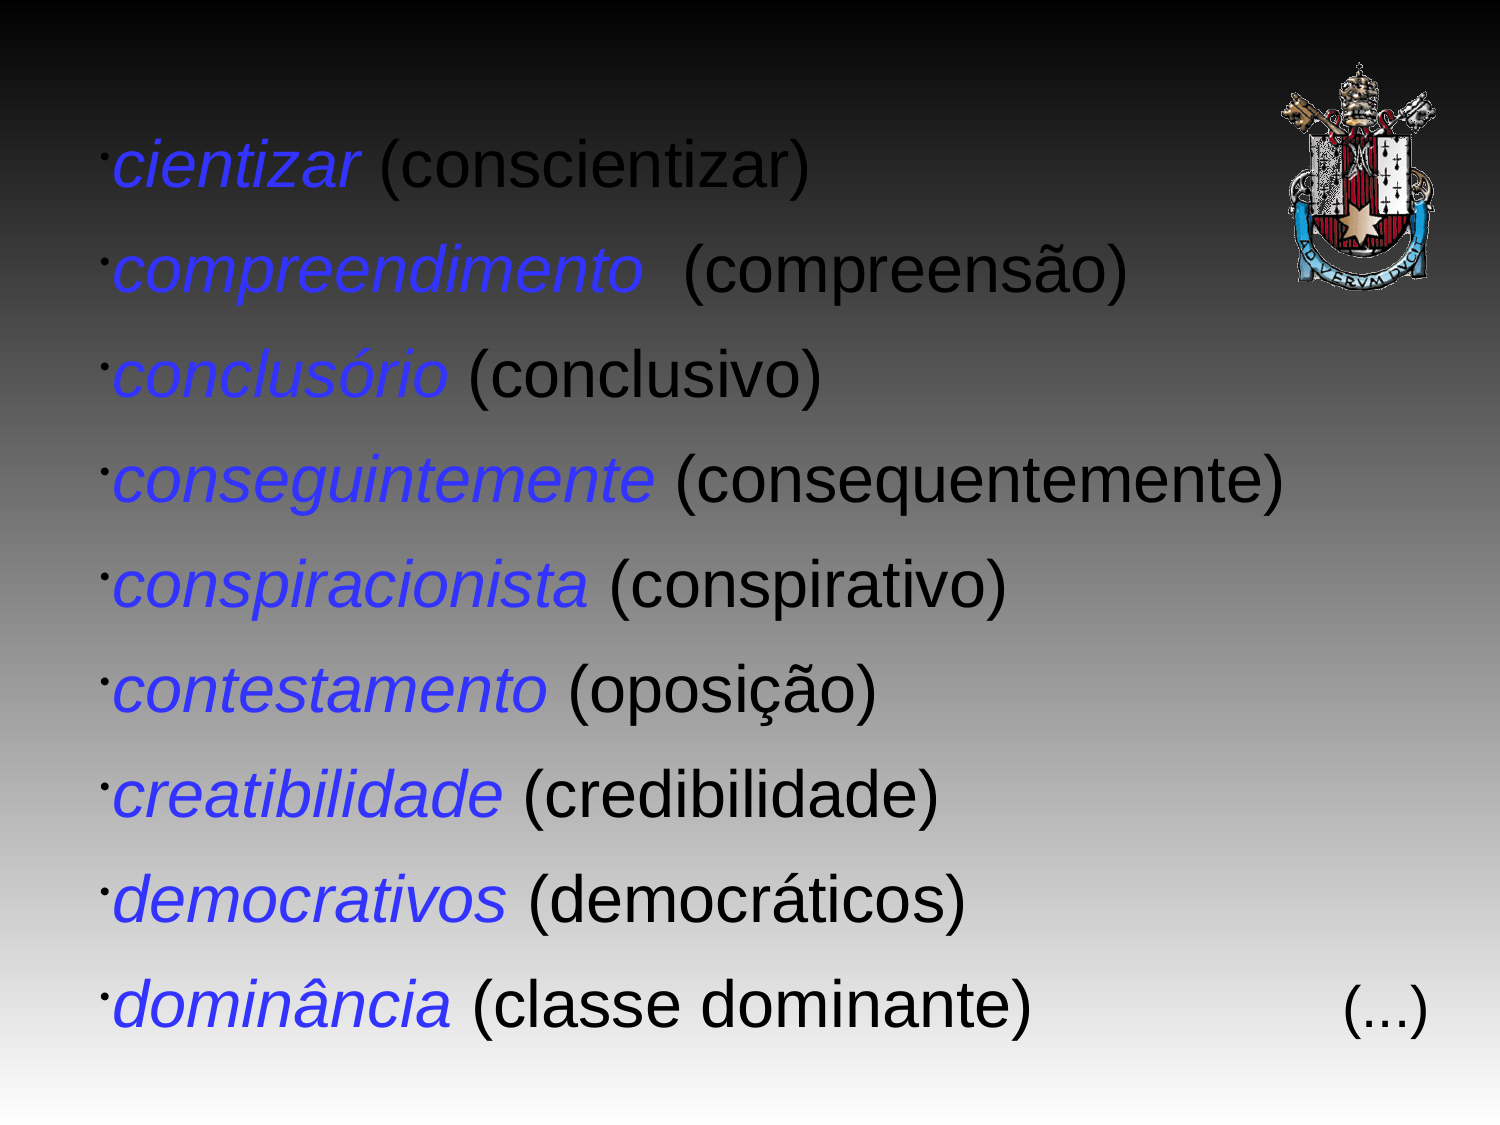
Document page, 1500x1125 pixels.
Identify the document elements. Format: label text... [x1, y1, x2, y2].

list cientizar (conscientizar) compreendimento (compreensão) conclusório (conclusivo) conseguintemente (consequentemente) conspiracionista (conspirativo) contestamento (oposição) creatibilidade (credibilidade) democrativos (democráticos) dominância (classe dominante) (...) [41, 113, 1459, 1118]
chart [1281, 63, 1436, 291]
